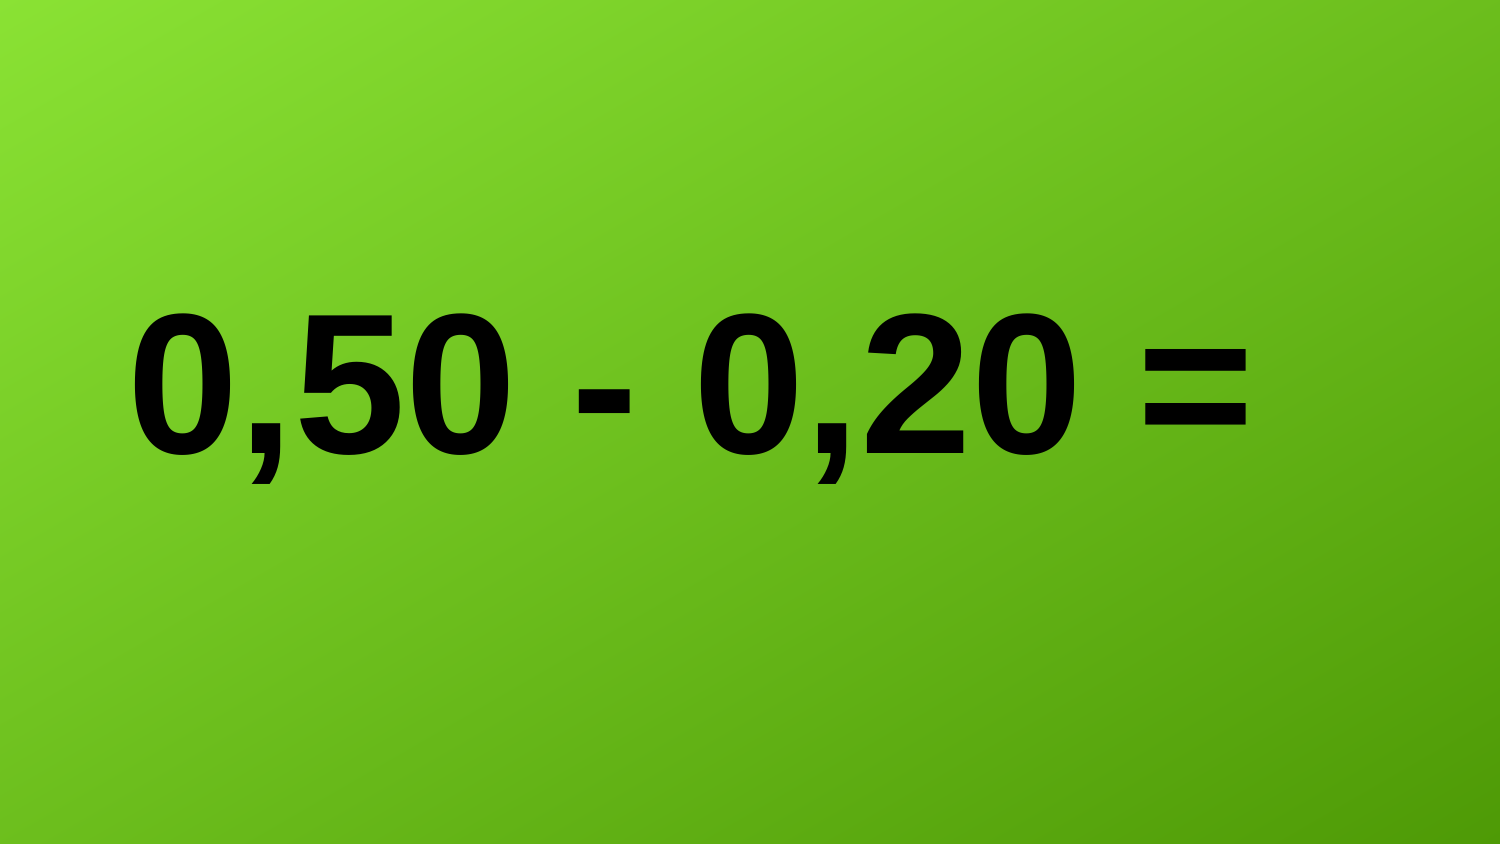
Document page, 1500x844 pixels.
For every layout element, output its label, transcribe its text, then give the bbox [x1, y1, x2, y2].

title 0,50 - 0,20 = [112, 318, 1388, 509]
